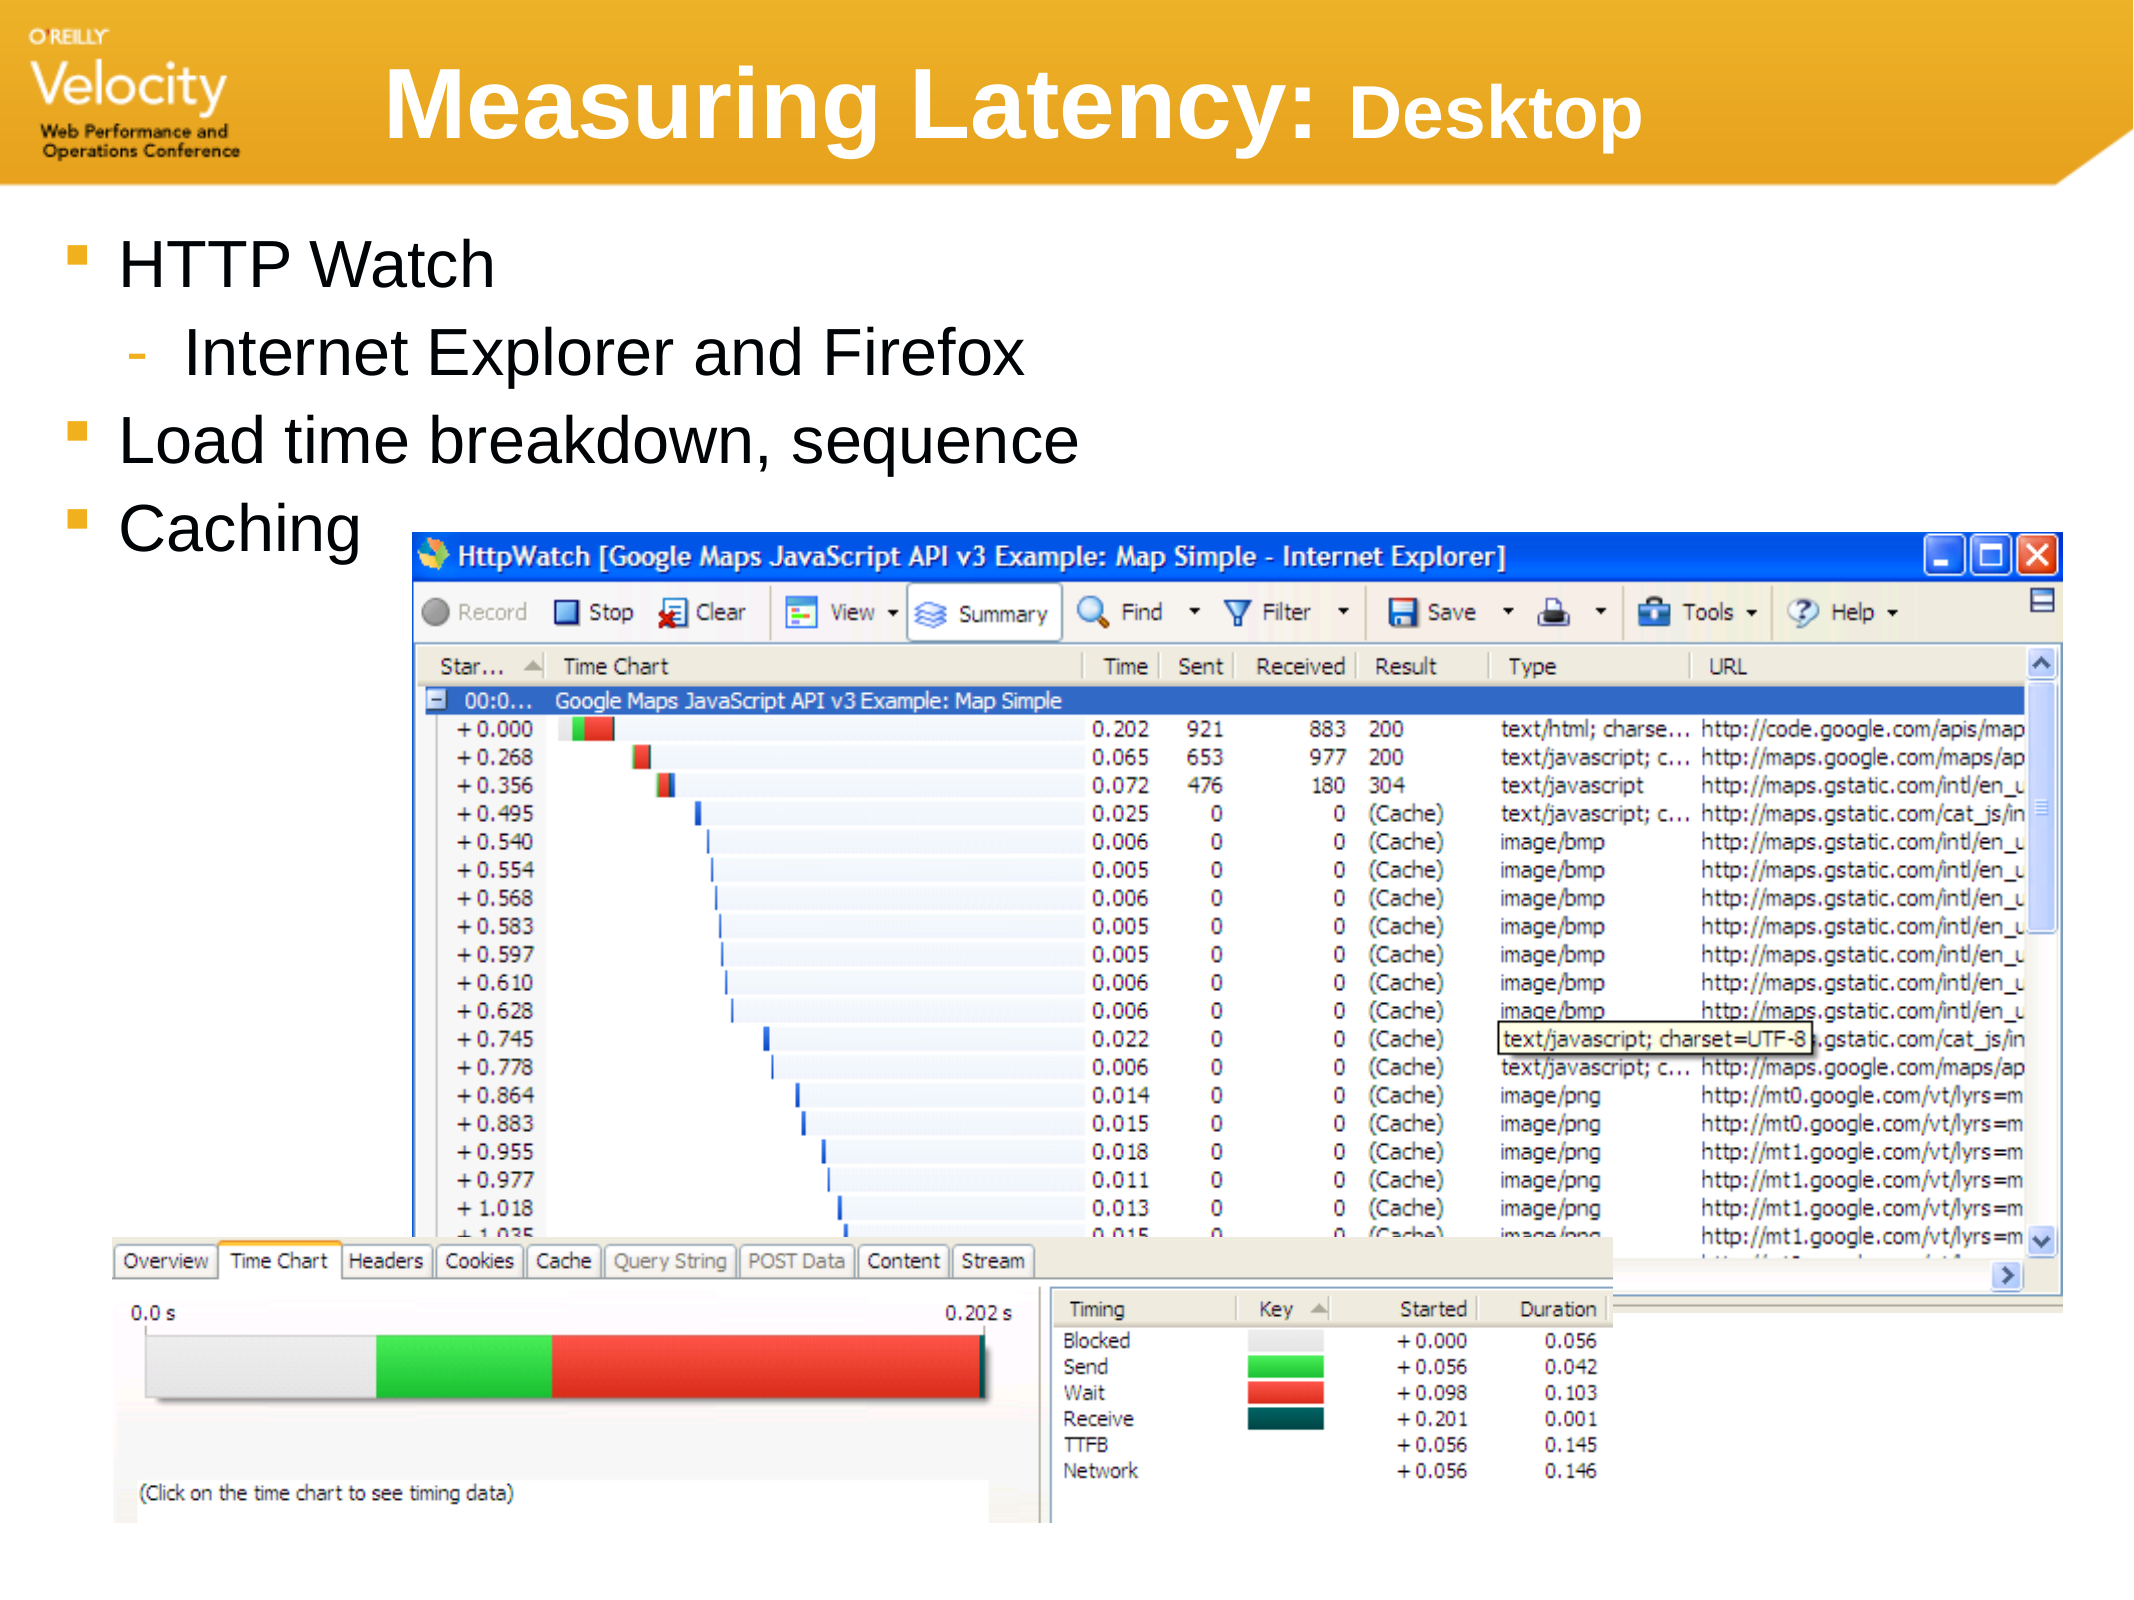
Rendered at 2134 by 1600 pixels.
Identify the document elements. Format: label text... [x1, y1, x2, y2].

list HTTP Watch Internet Explorer and Firefox Load time breakdown, sequence Caching [47, 224, 2100, 1552]
title Measuring Latency: Desktop [375, 17, 2026, 191]
picture [0, 0, 2134, 1600]
